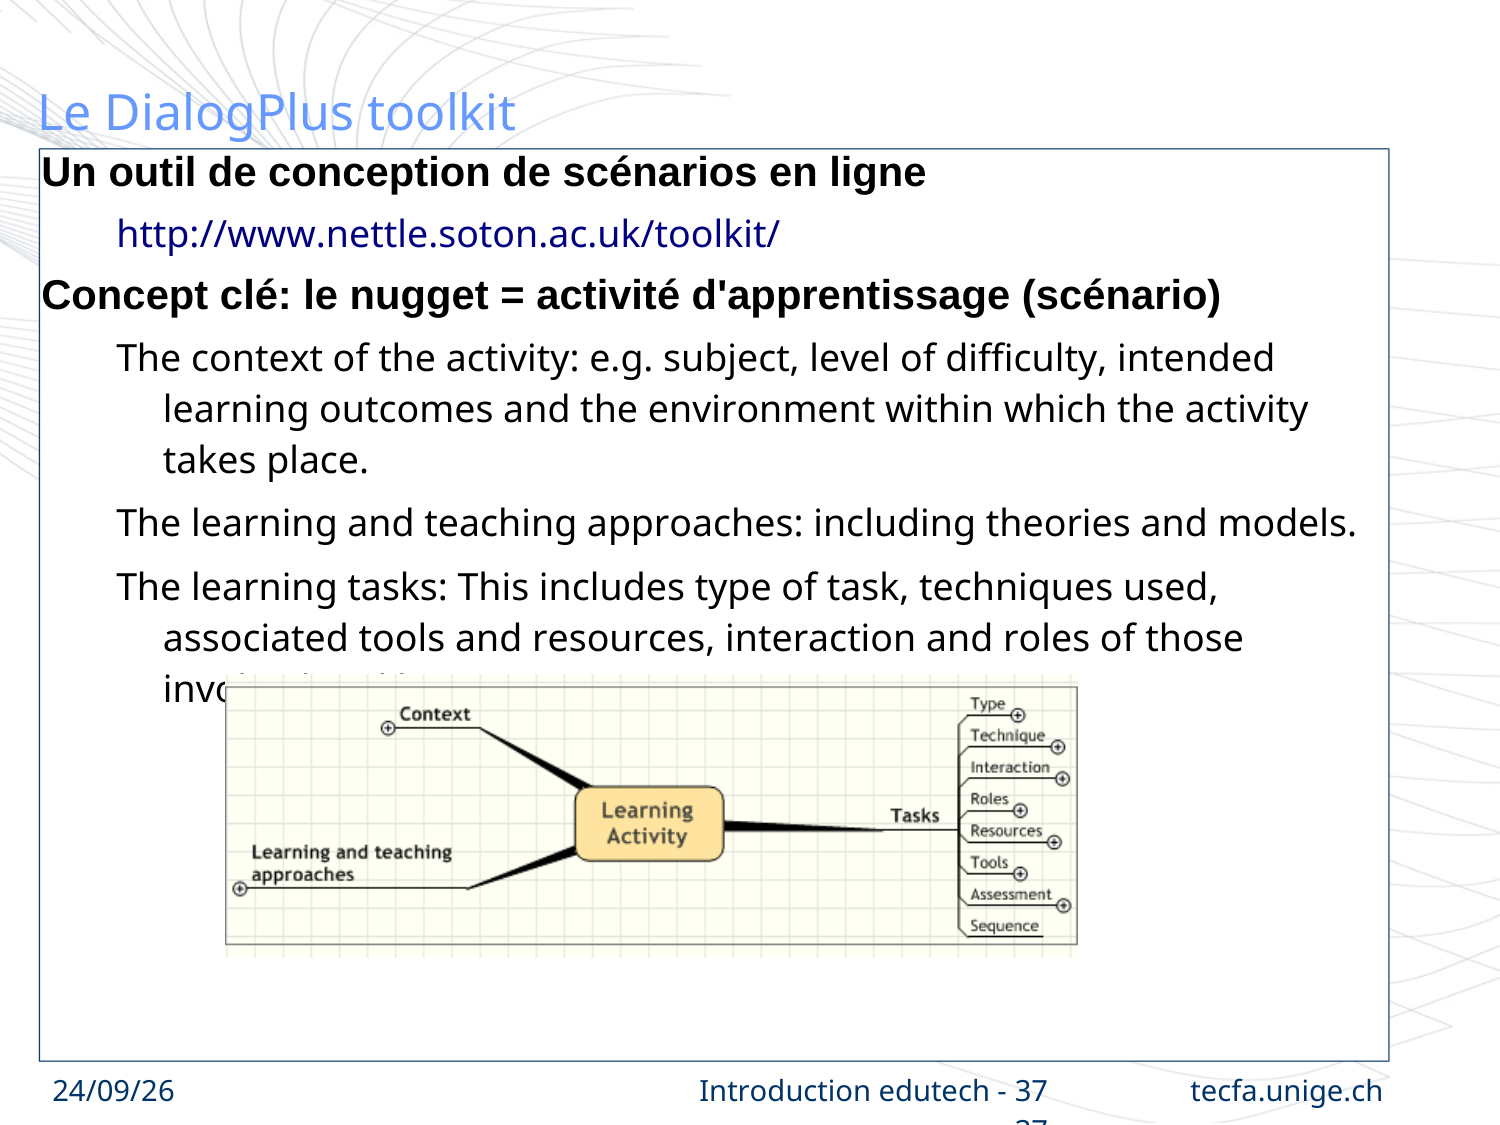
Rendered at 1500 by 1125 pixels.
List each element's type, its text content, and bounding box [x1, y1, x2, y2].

title Le DialogPlus toolkit [37, 60, 1313, 161]
list Un outil de conception de scénarios en ligne http://www.nettle.soton.ac.uk/toolkit/ Concept clé: le nugget = activité d'apprentissage (scénario) The context of the activity: e.g. subject, level of difficulty, intended learning outcomes and the environment within which the activity takes place. The learning and teaching approaches: including theories and models. The learning tasks: This includes type of task, techniques used, associated tools and resources, interaction and roles of those involved and learner assessment. [41, 148, 1392, 682]
picture [0, 0, 1500, 1123]
